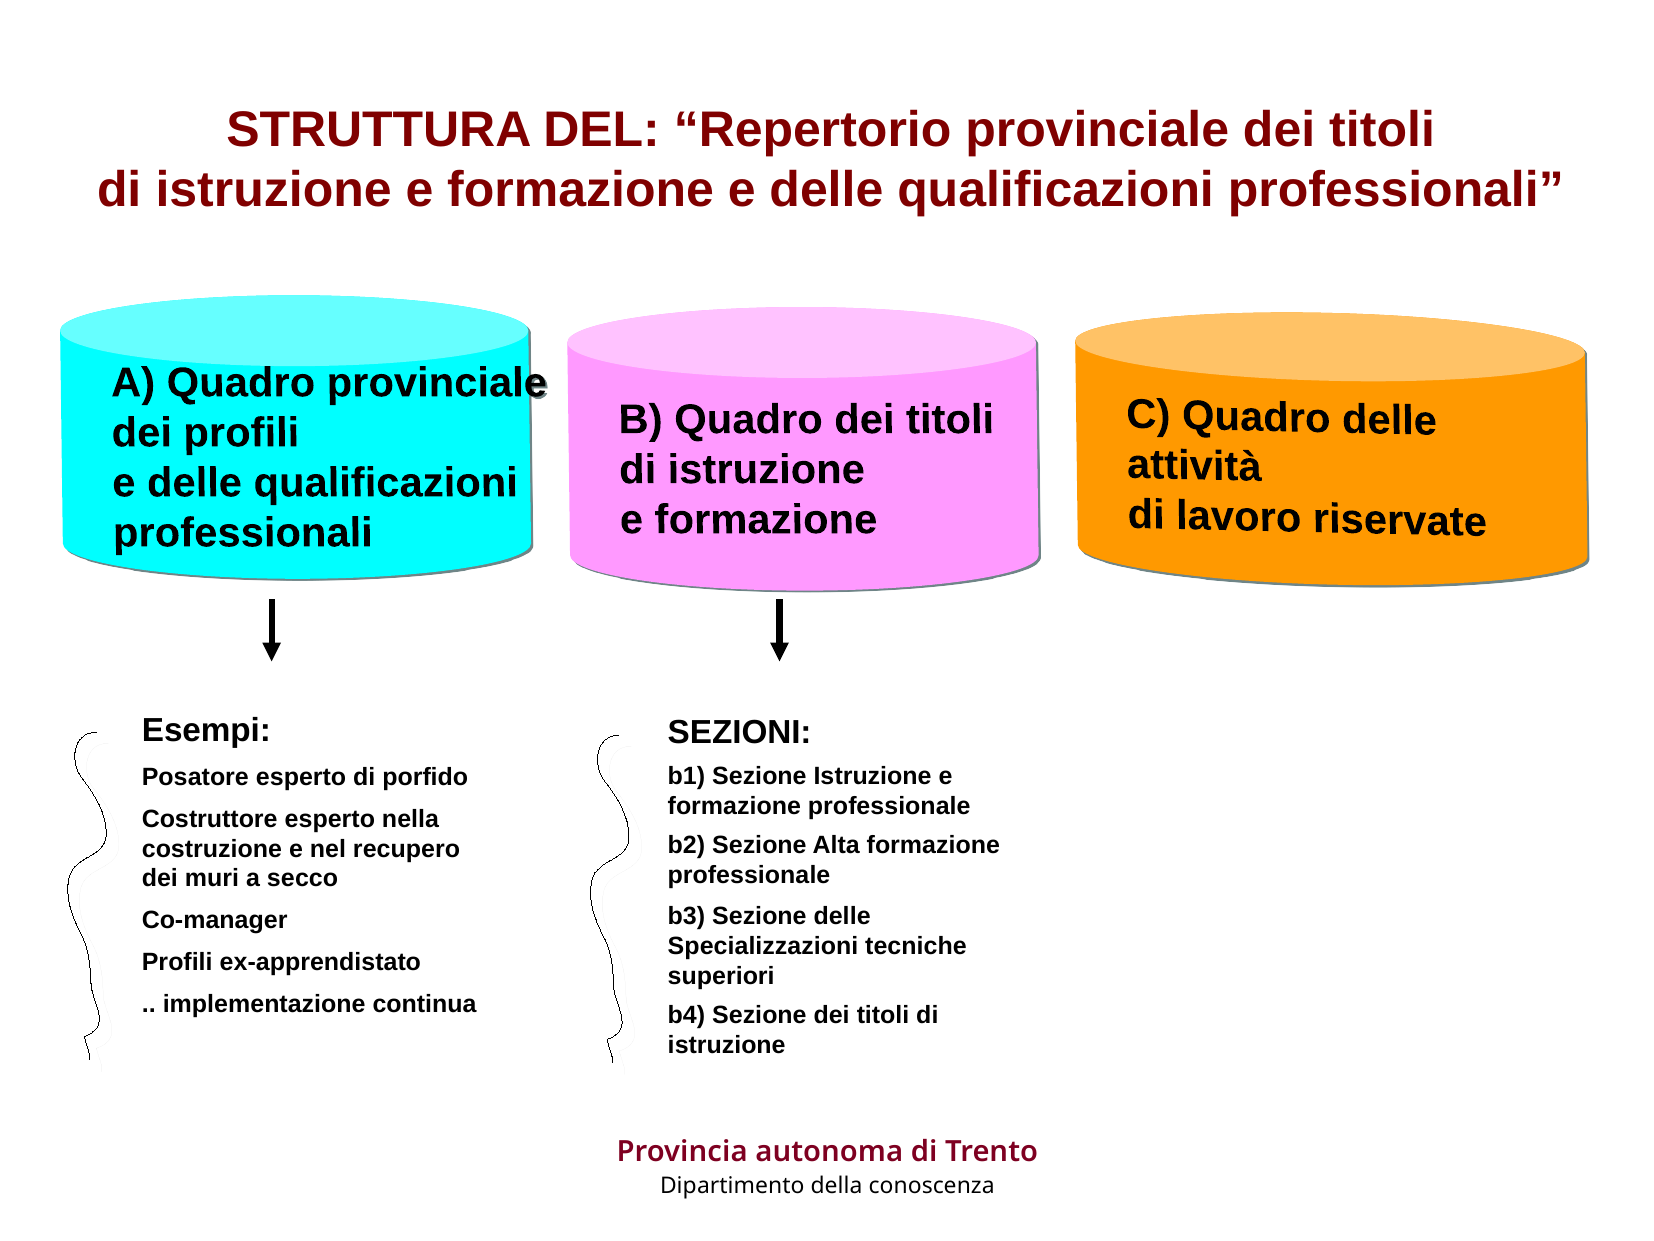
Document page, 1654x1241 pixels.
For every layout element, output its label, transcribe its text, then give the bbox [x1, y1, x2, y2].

text_box C) Quadro delle attività di lavoro riservate [1075, 343, 1588, 586]
text_box A) Quadro provinciale dei profili e delle qualificazioni professionali [60, 332, 532, 579]
title STRUTTURA DEL: “Repertorio provinciale dei titoli di istruzione e formazione e delle qualificazioni professionali” [81, 63, 1582, 251]
list SEZIONI: b1) Sezione Istruzione e formazione professionale b2) Sezione Alta formazione professionale b3) Sezione delle Specializzazioni tecniche superiori b4) Sezione dei titoli di istruzione [667, 710, 1063, 1087]
text_box B) Quadro dei titoli di istruzione e formazione [567, 345, 1039, 591]
list Esempi: Posatore esperto di porfido Costruttore esperto nella costruzione e nel recupero dei muri a secco Co-manager Profili ex-apprendistato .. implementazione continua [141, 708, 497, 1069]
